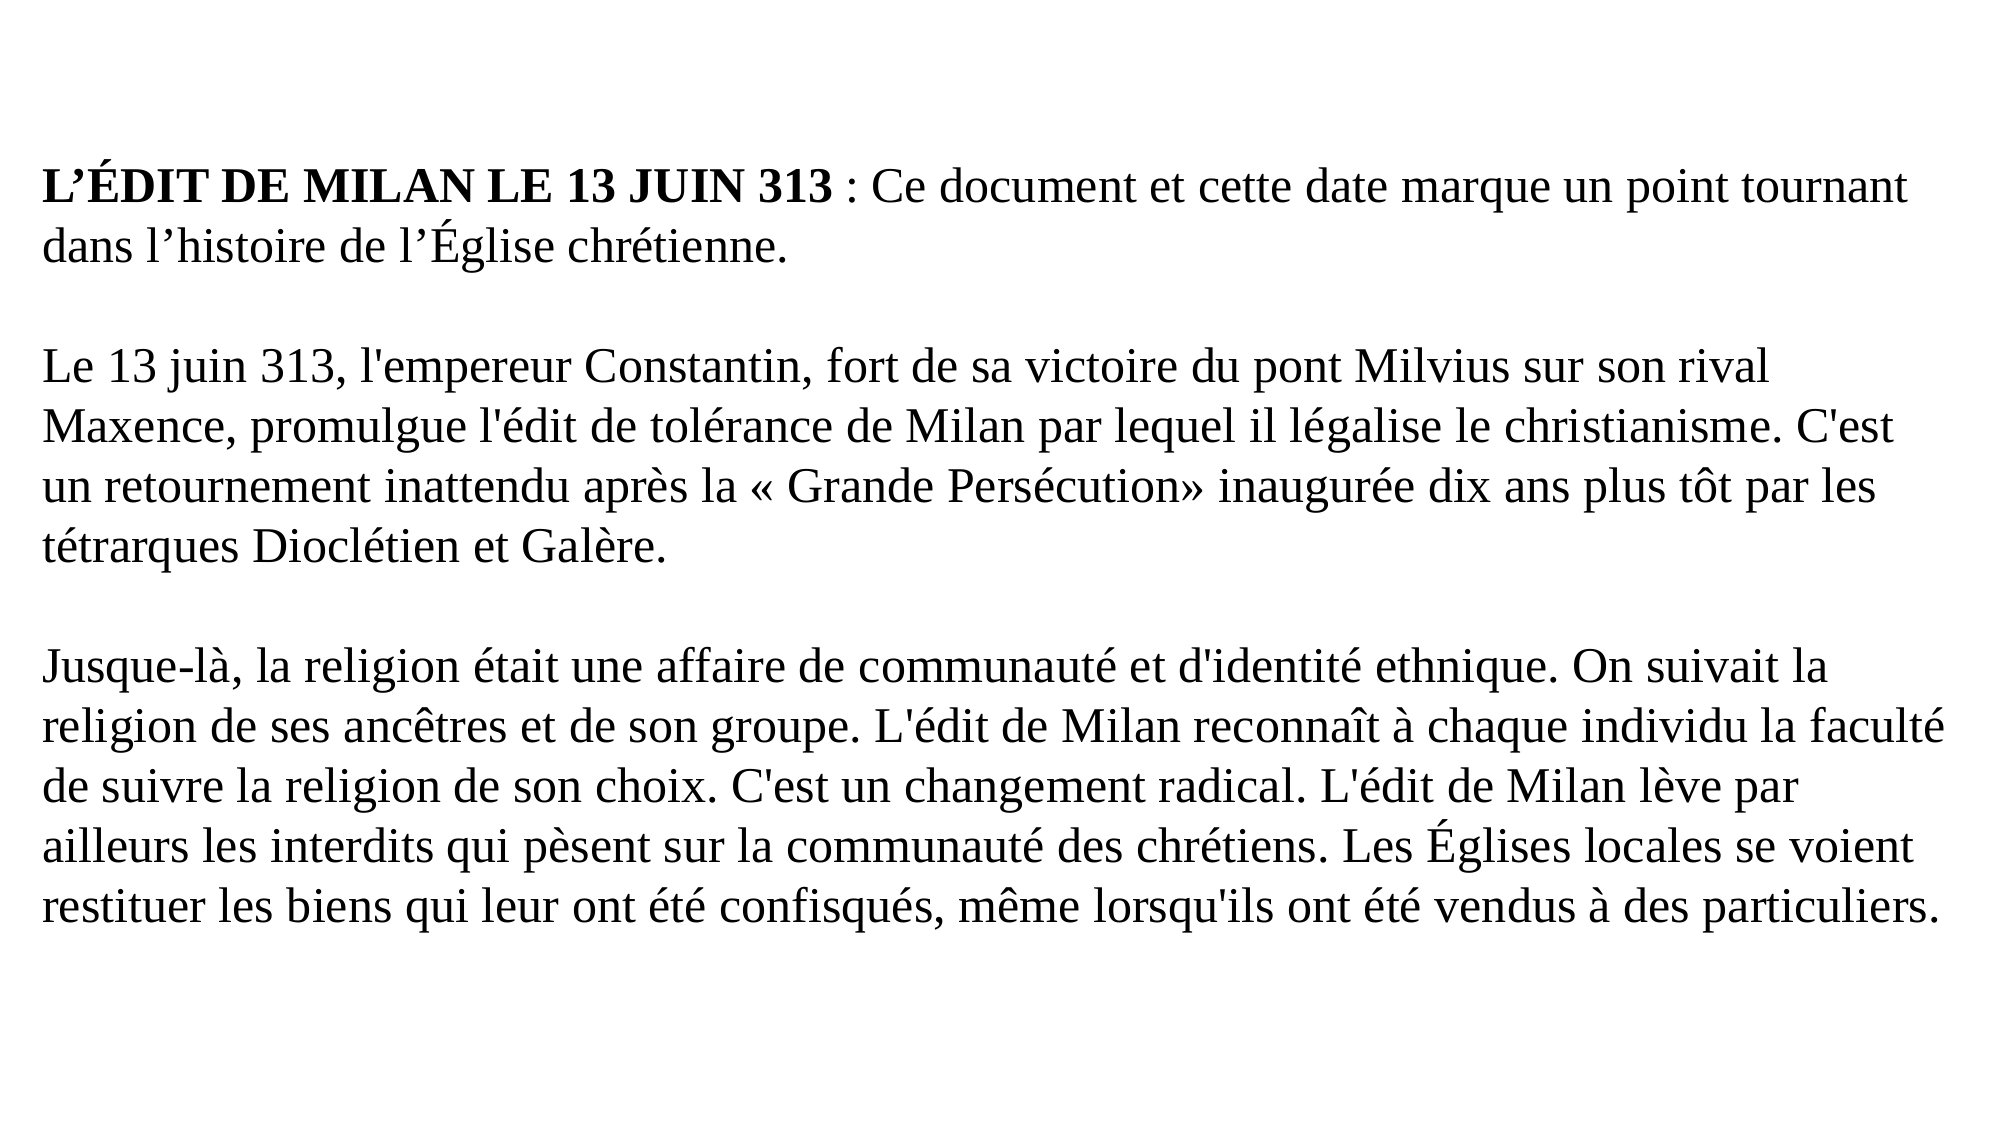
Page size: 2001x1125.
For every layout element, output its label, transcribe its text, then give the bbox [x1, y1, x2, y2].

text_box L’ÉDIT DE MILAN LE 13 JUIN 313 : Ce document et cette date marque un point tournant dans l’histoire de l’Église chrétienne. Le 13 juin 313, l'empereur Constantin, fort de sa victoire du pont Milvius sur son rival Maxence, promulgue l'édit de tolérance de Milan par lequel il légalise le christianisme. C'est un retournement inattendu après la « Grande Persécution» inaugurée dix ans plus tôt par les tétrarques Dioclétien et Galère. Jusque-là, la religion était une affaire de communauté et d'identité ethnique. On suivait la religion de ses ancêtres et de son groupe. L'édit de Milan reconnaît à chaque individu la faculté de suivre la religion de son choix. C'est un changement radical. L'édit de Milan lève par ailleurs les interdits qui pèsent sur la communauté des chrétiens. Les Églises locales se voient restituer les biens qui leur ont été confisqués, même lorsqu'ils ont été vendus à des particuliers. [26, 145, 1973, 949]
